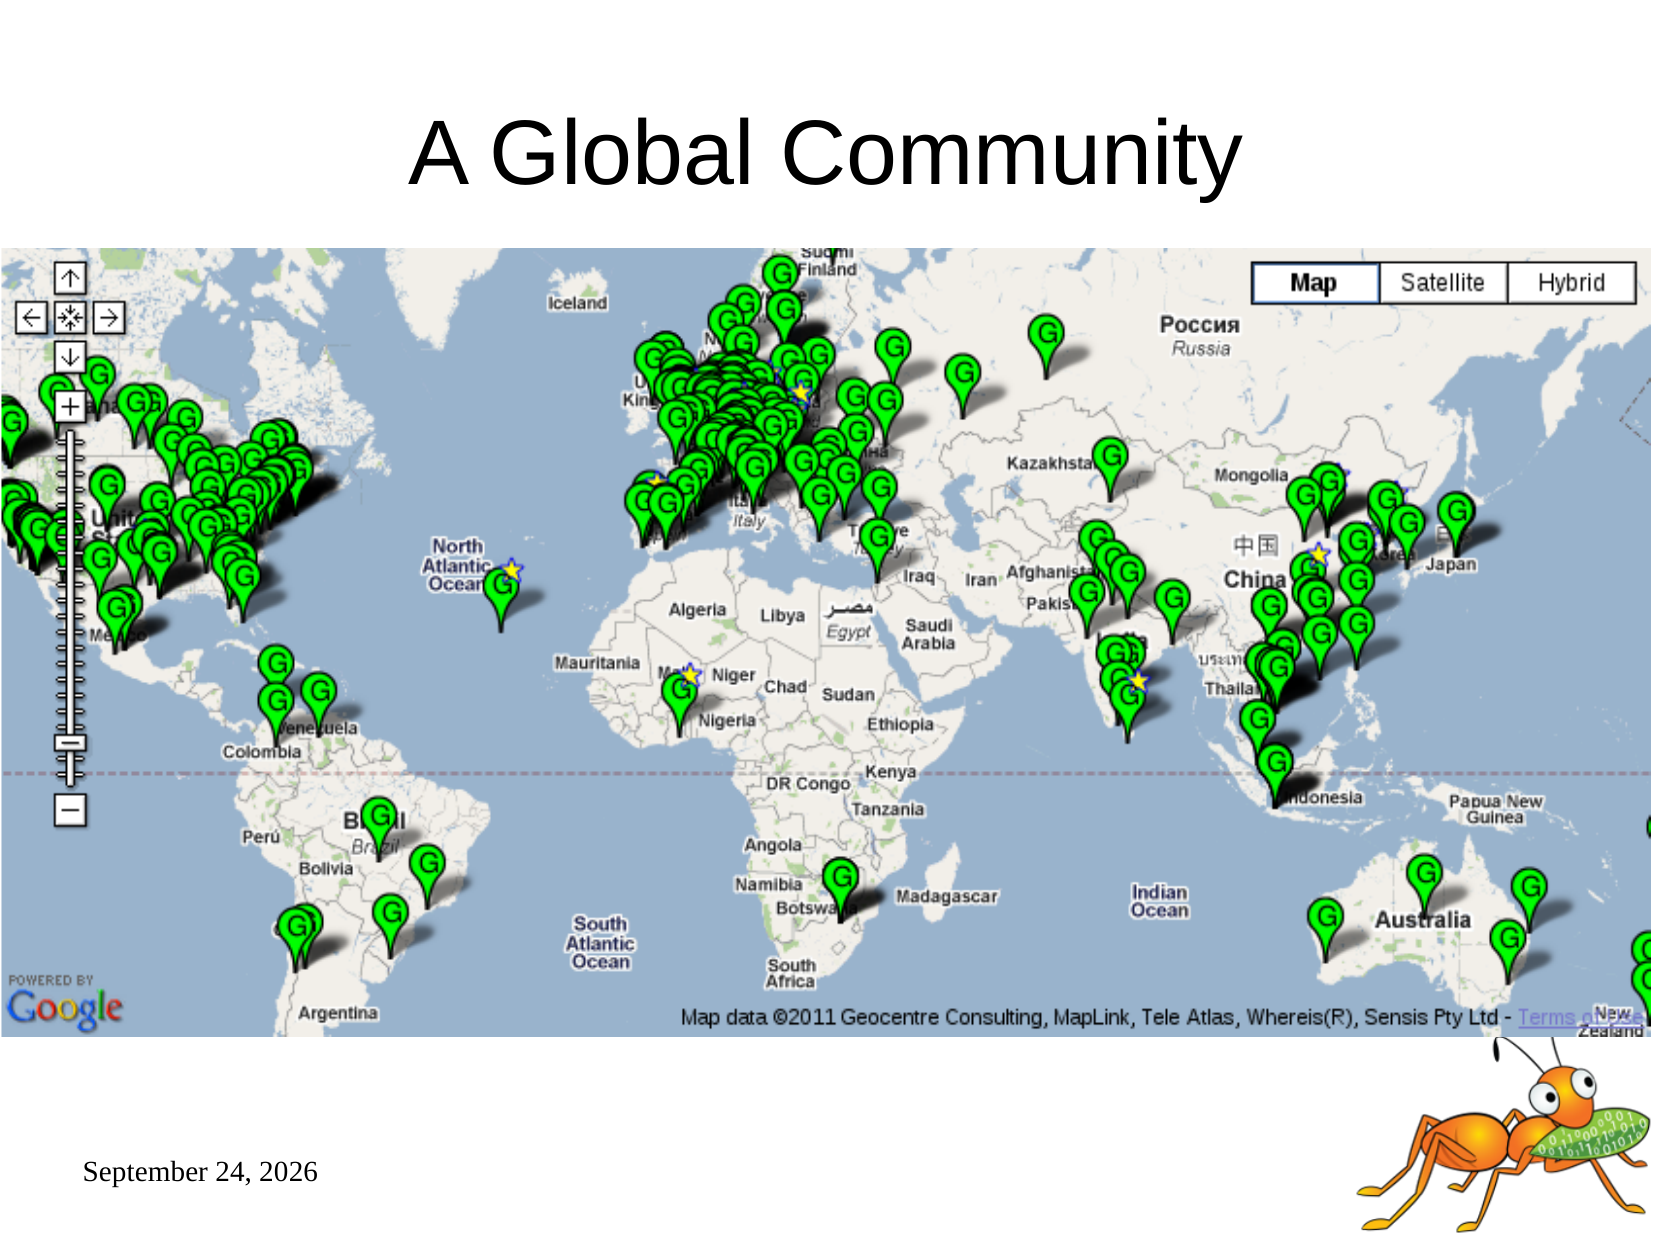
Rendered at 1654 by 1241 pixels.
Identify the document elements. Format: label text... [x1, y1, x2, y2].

title A Global Community [82, 49, 1571, 257]
picture [0, 248, 1654, 1235]
